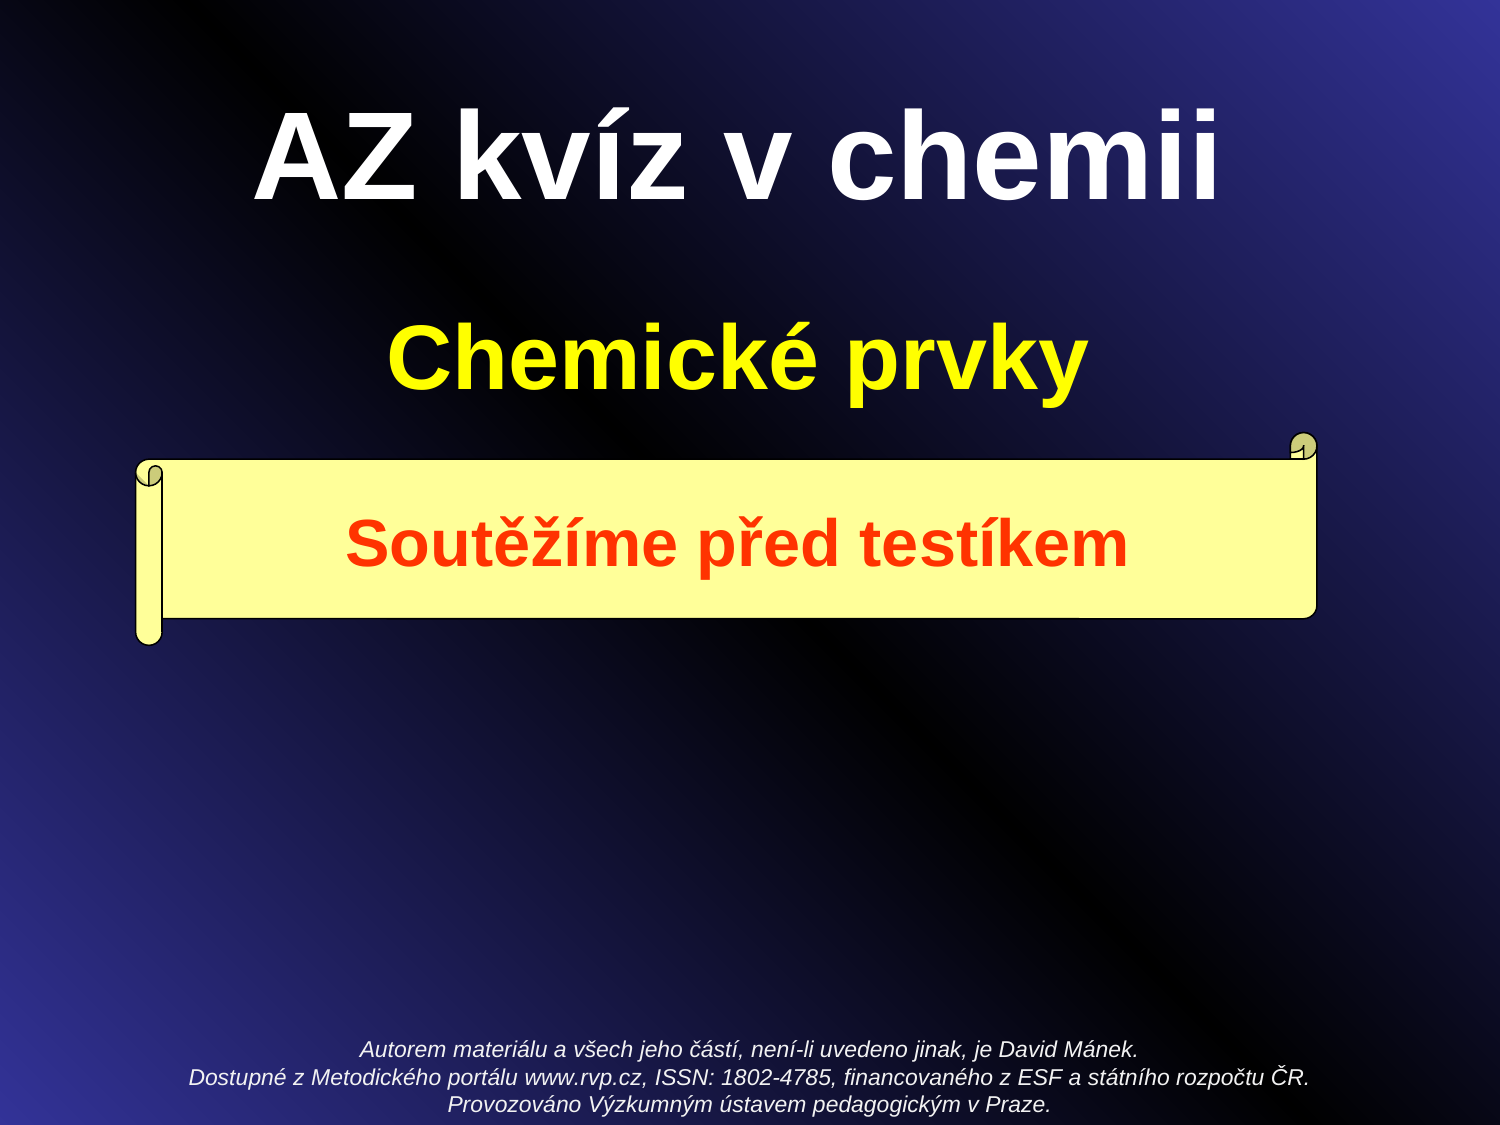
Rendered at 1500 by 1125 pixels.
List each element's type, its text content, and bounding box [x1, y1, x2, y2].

text_box Soutěžíme před testíkem [289, 491, 1187, 588]
title AZ kvíz v chemii [100, 54, 1376, 244]
text_box Chemické prvky [100, 290, 1376, 433]
text_box Autorem materiálu a všech jeho částí, není-li uvedeno jinak, je David Mánek. Dostupné z Metodického portálu www.rvp.cz, ISSN: 1802-4785, financovaného z ESF a státního rozpočtu ČR. Provozováno Výzkumným ústavem pedagogickým v Praze. [41, 1027, 1459, 1125]
text_box [135, 432, 1317, 646]
